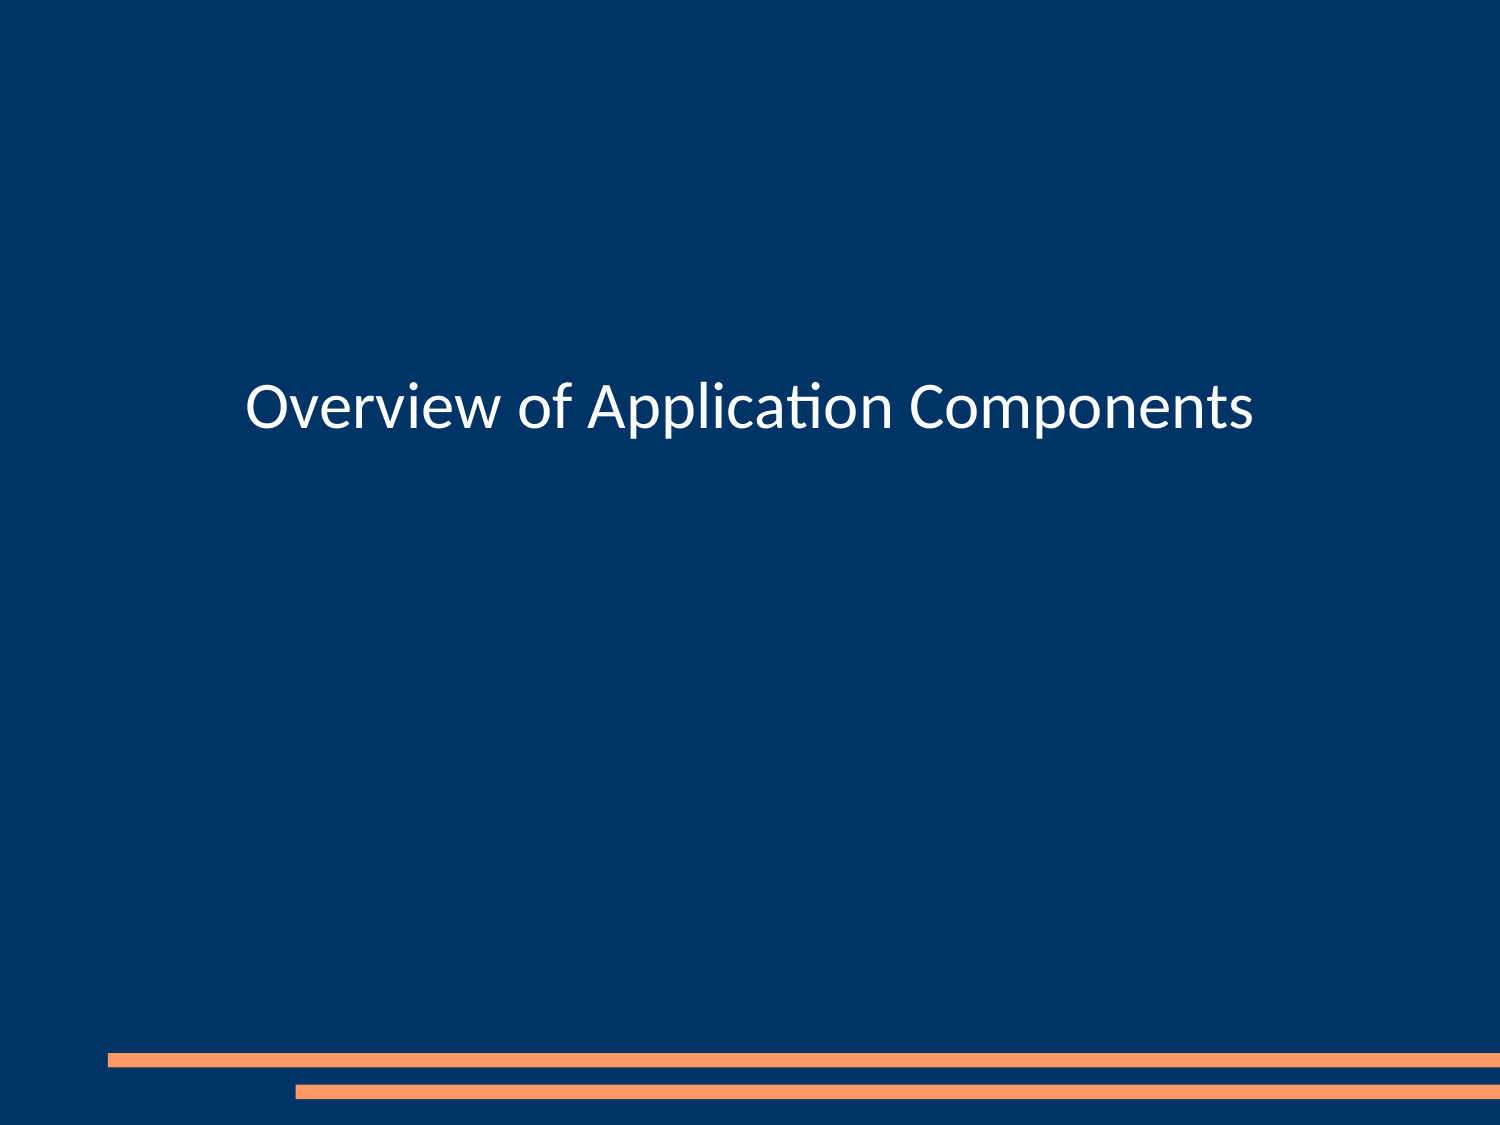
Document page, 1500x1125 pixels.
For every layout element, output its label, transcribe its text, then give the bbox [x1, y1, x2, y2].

title Overview of Application Components [112, 354, 1388, 578]
